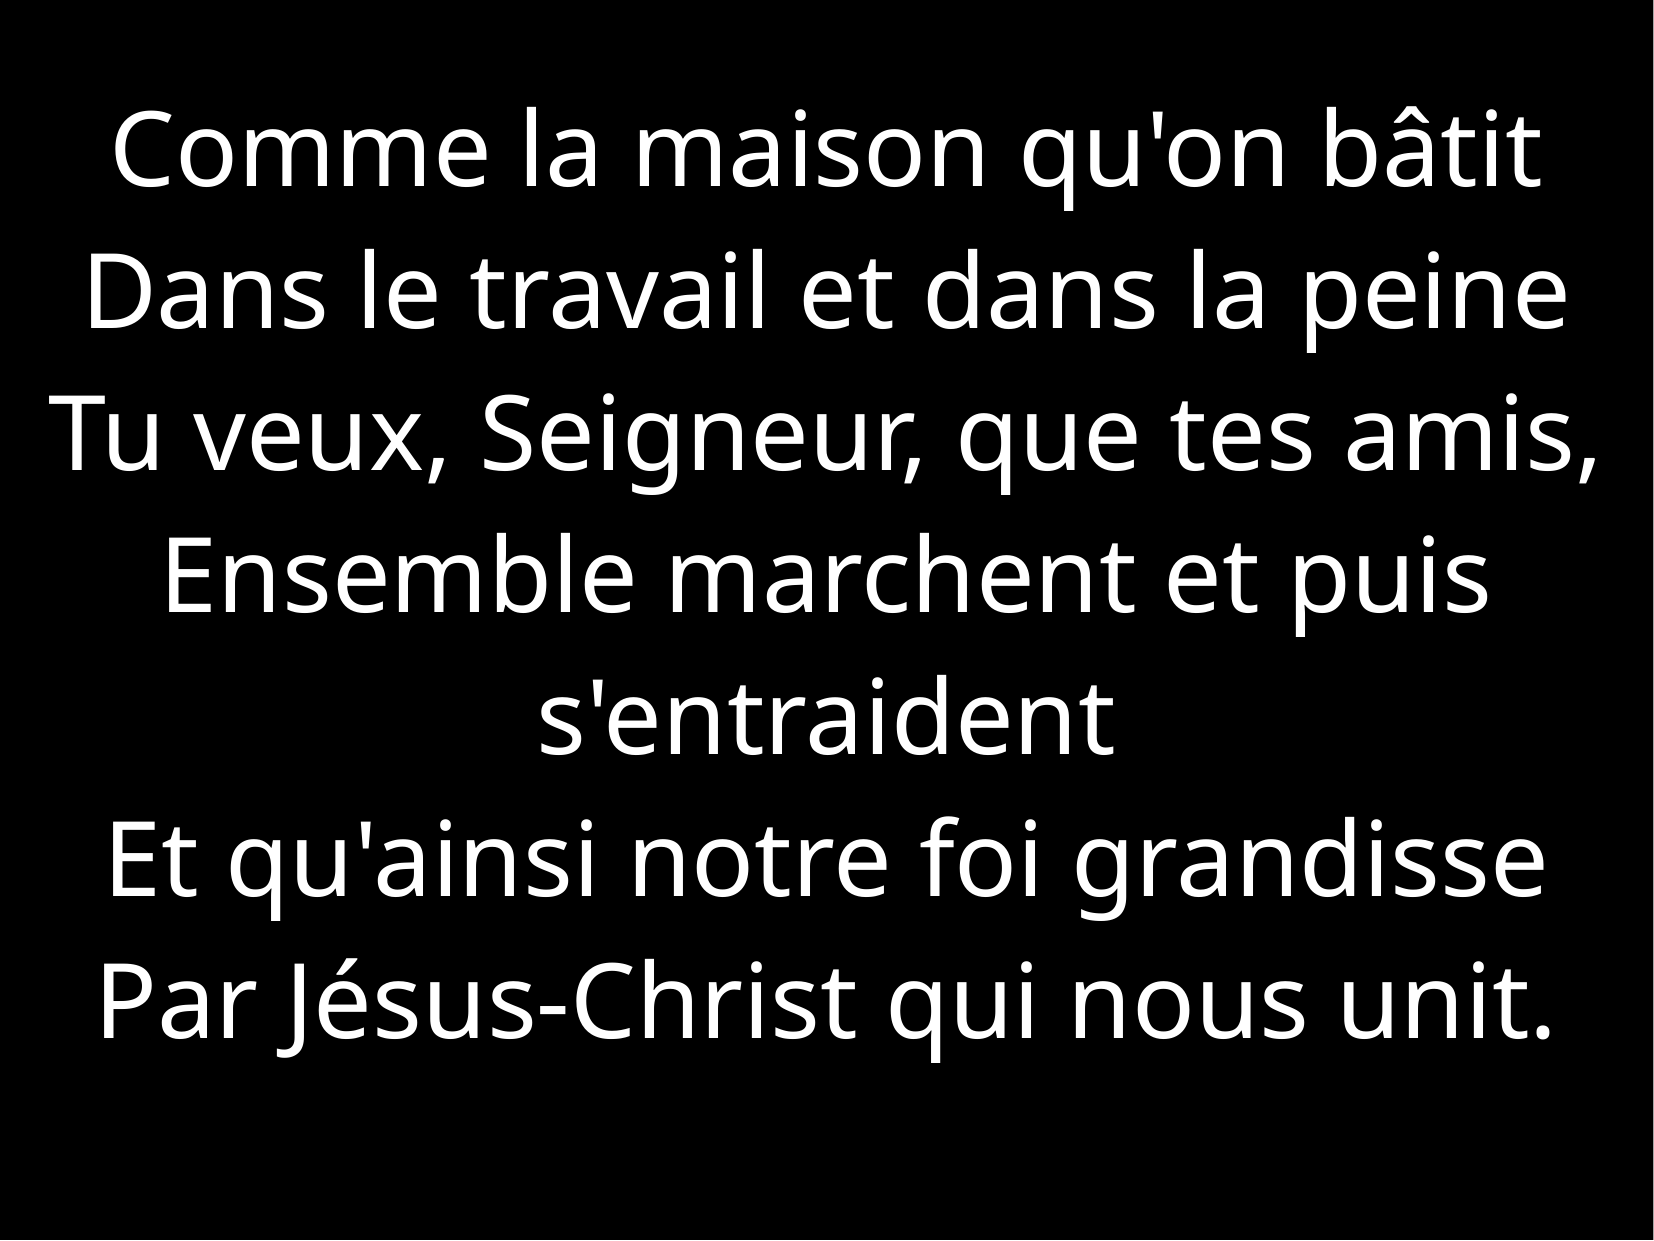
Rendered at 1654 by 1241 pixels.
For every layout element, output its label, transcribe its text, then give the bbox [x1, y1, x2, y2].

subtitle Comme la maison qu'on bâtit Dans le travail et dans la peine Tu veux, Seigneur, que tes amis, Ensemble marchent et puis s'entraident Et qu'ainsi notre foi grandisse Par Jésus-Christ qui nous unit. [23, 0, 1630, 1241]
